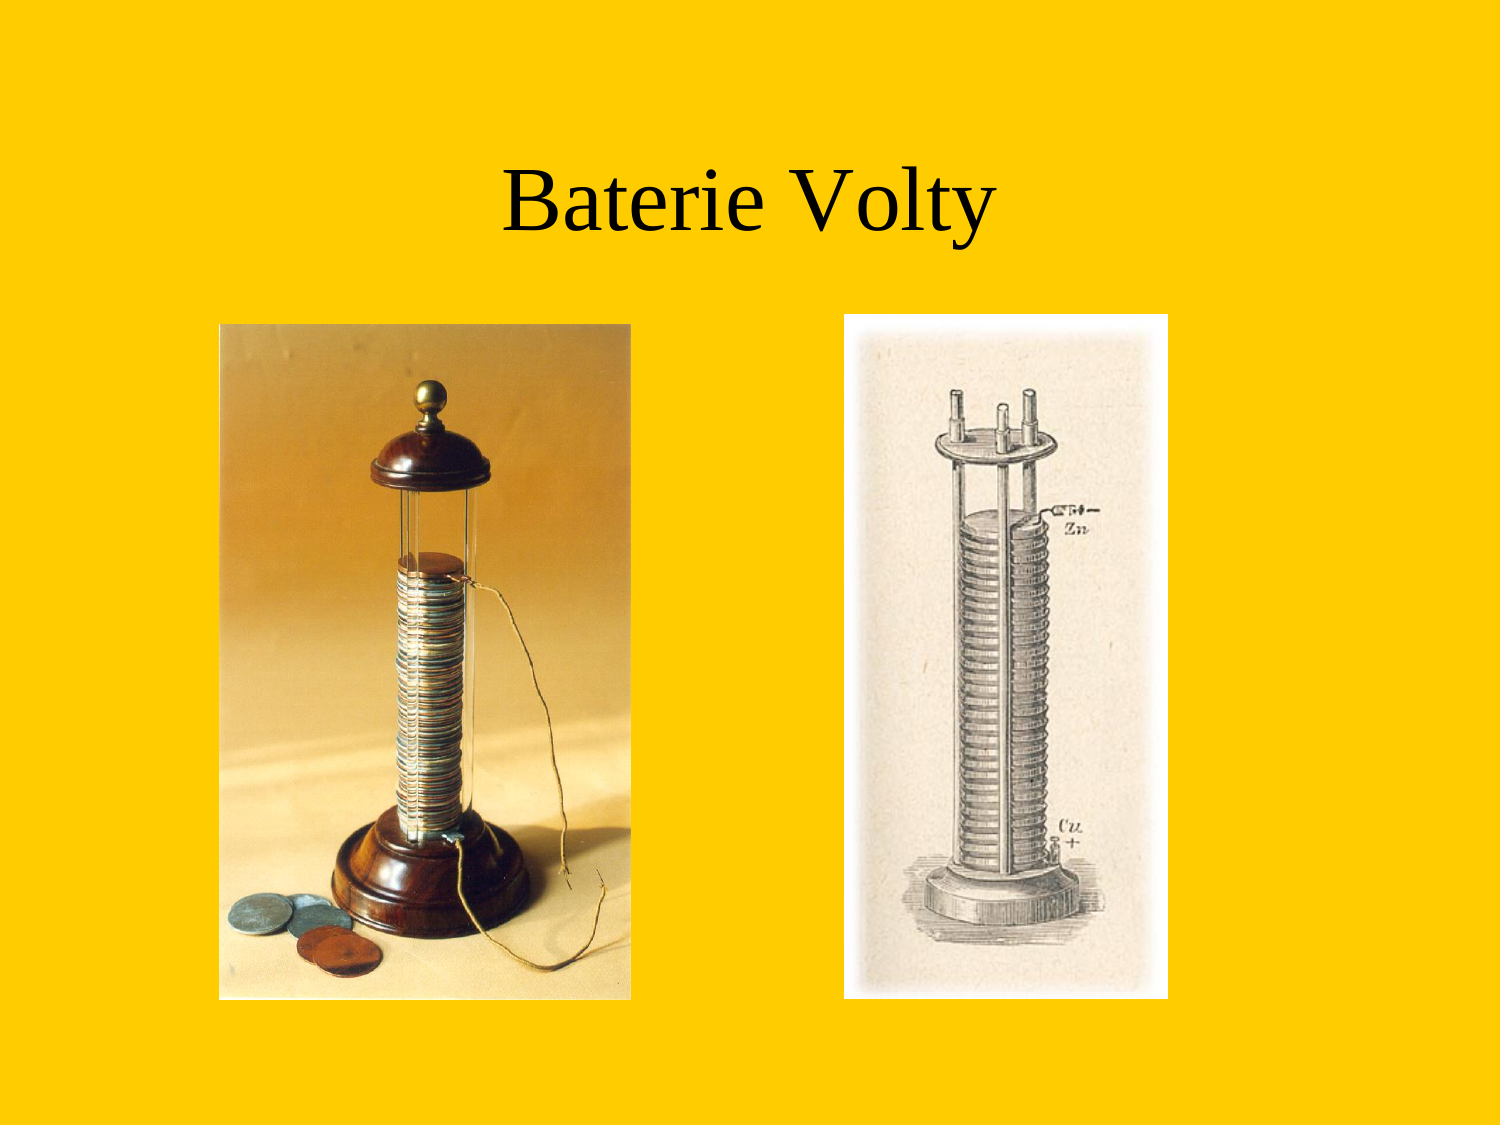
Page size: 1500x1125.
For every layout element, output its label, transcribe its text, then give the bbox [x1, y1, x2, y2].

text_box [844, 314, 1168, 999]
text_box [219, 324, 631, 1001]
title Baterie Volty [112, 99, 1388, 288]
